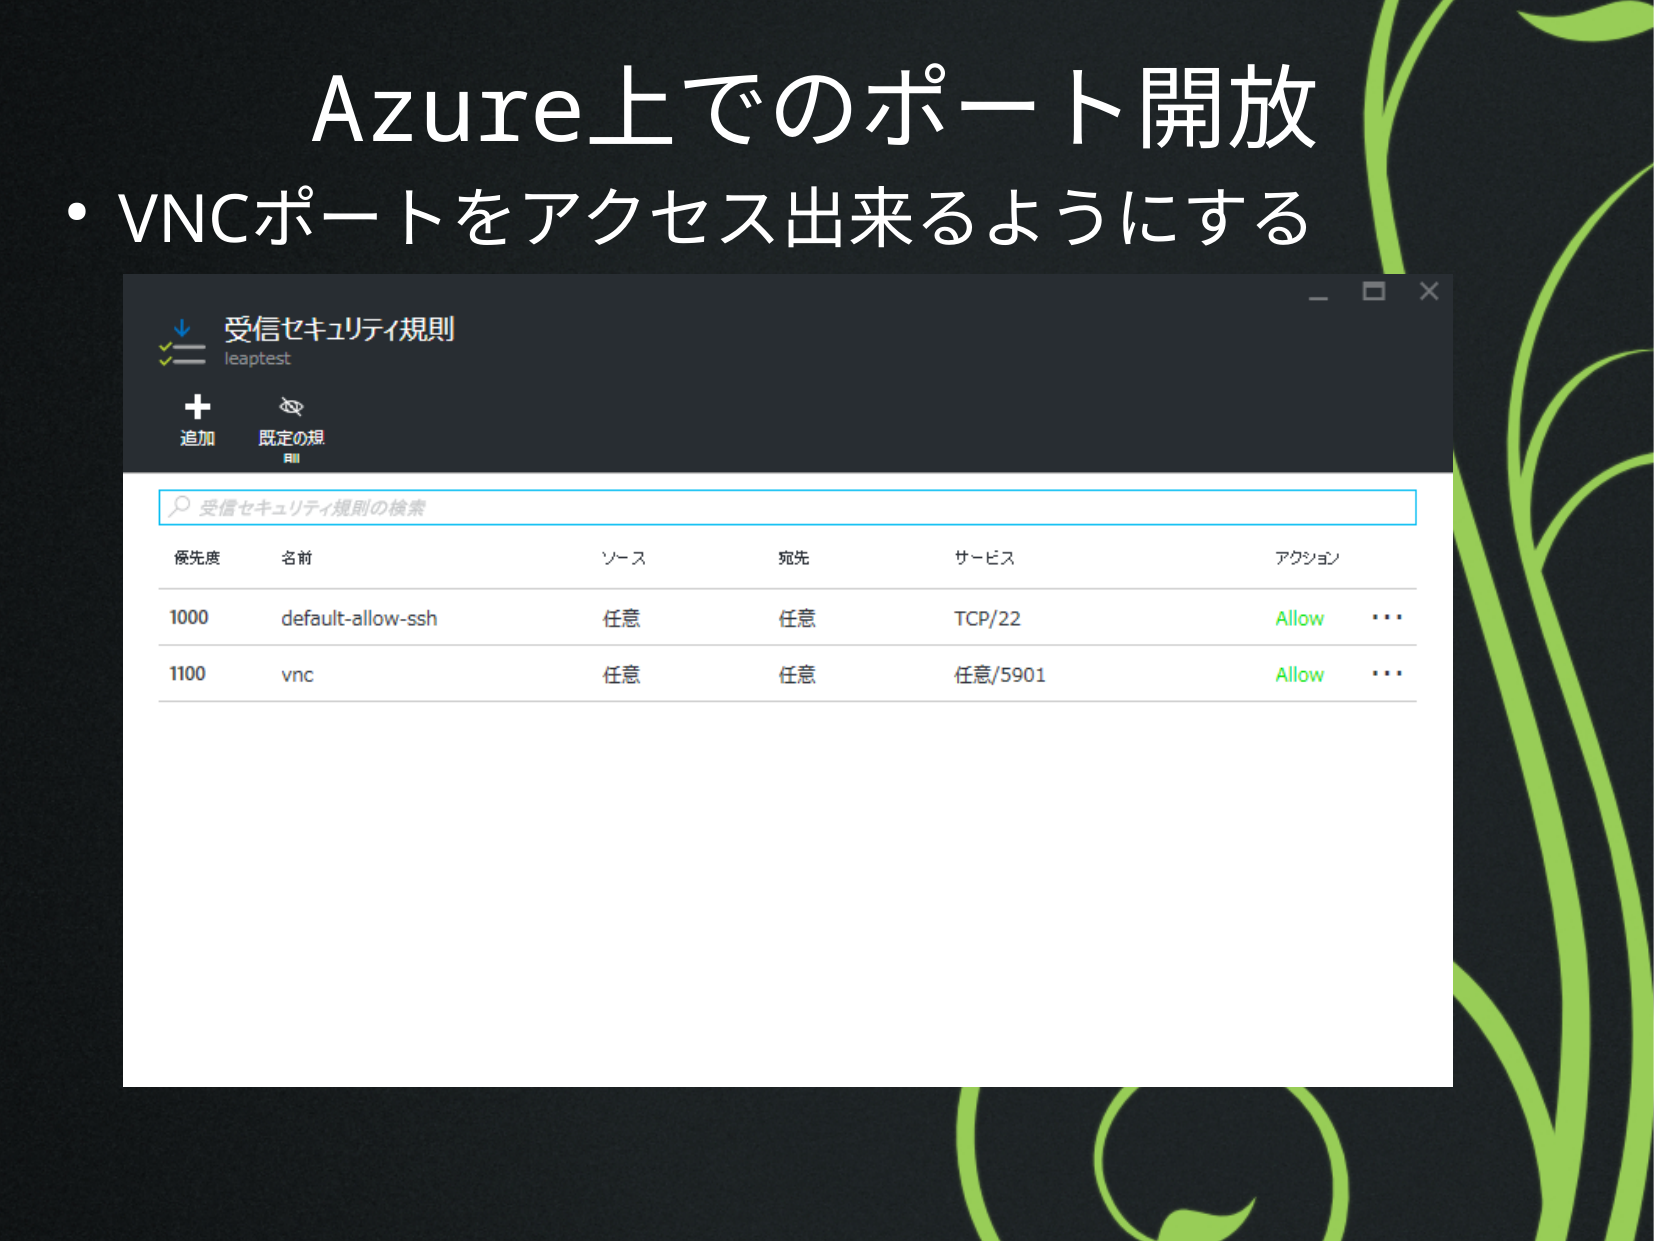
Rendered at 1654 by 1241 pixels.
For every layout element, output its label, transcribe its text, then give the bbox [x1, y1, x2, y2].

picture [0, 0, 1654, 1241]
list VNCポートをアクセス出来るようにする [47, 165, 1583, 1111]
title Azure上でのポート開放 [47, 49, 1583, 154]
